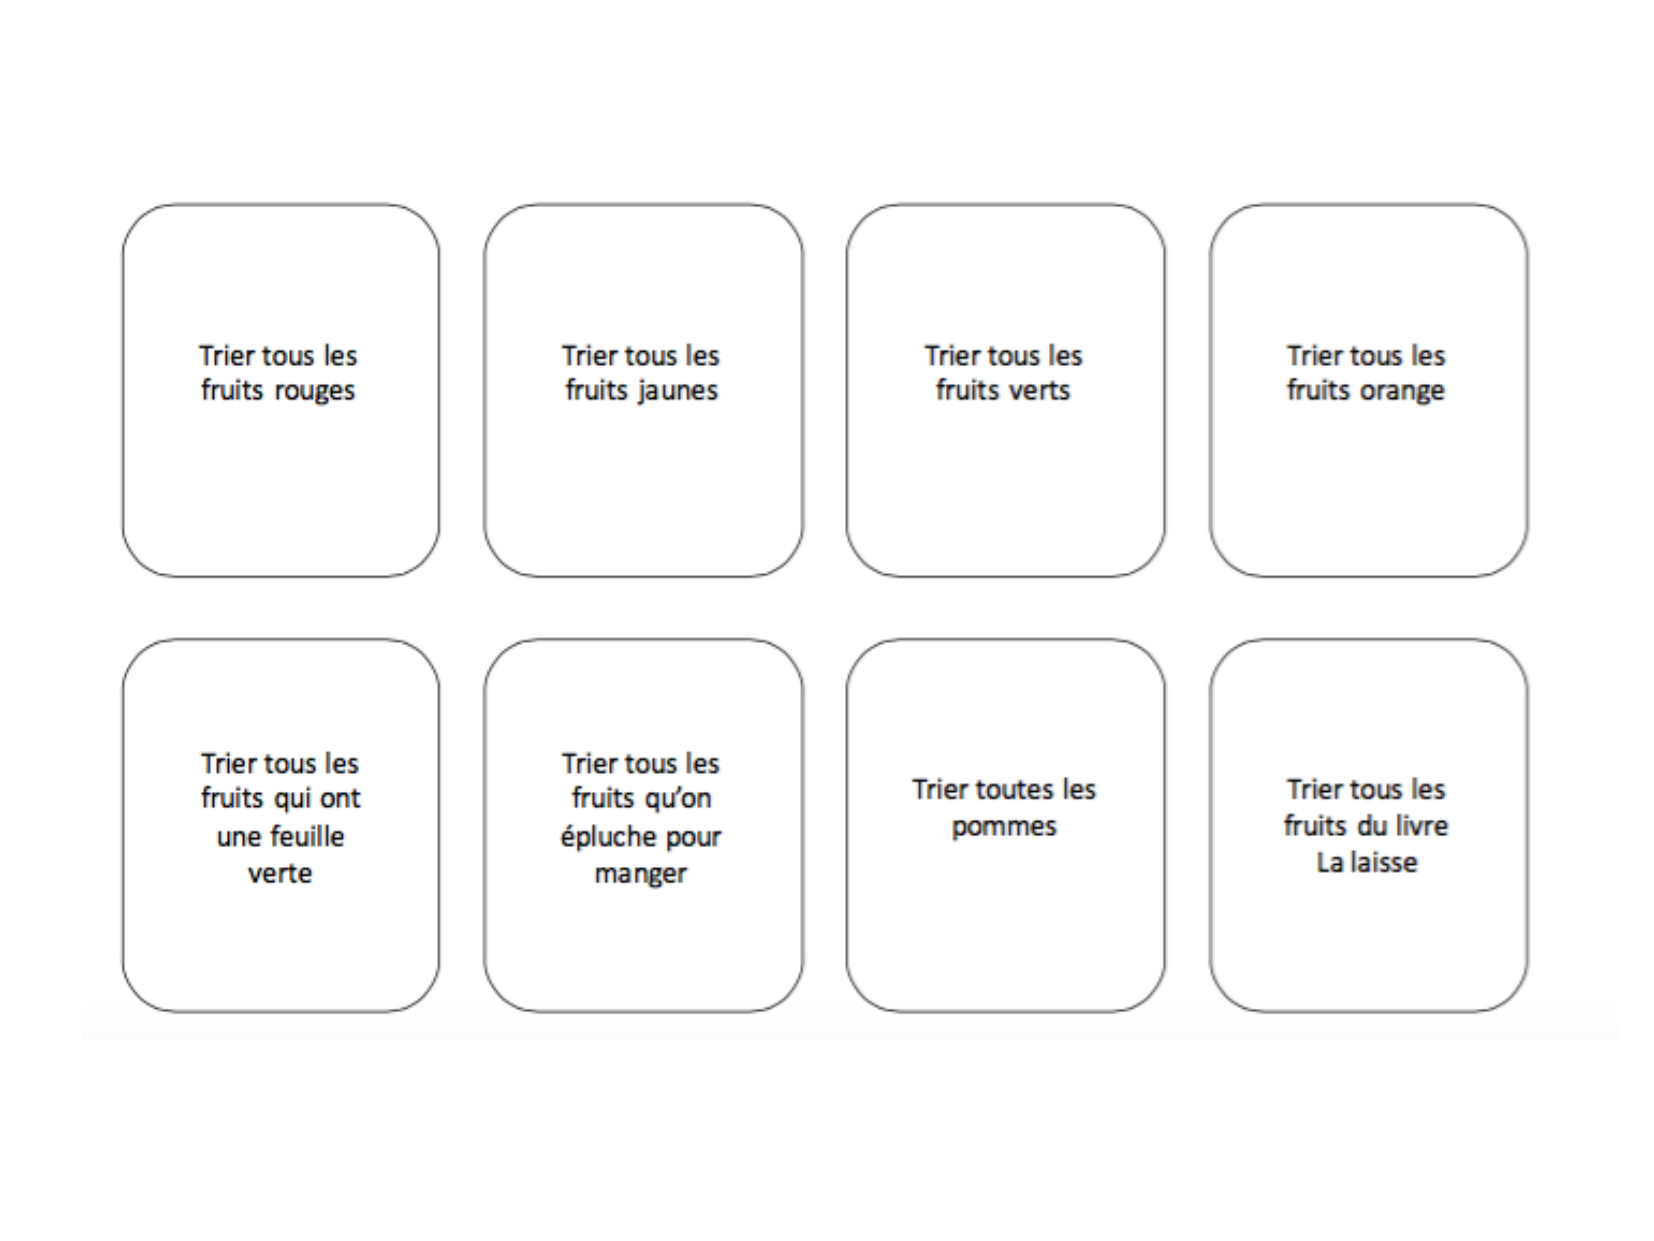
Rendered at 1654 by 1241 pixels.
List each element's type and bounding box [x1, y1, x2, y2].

picture [82, 177, 1619, 1040]
